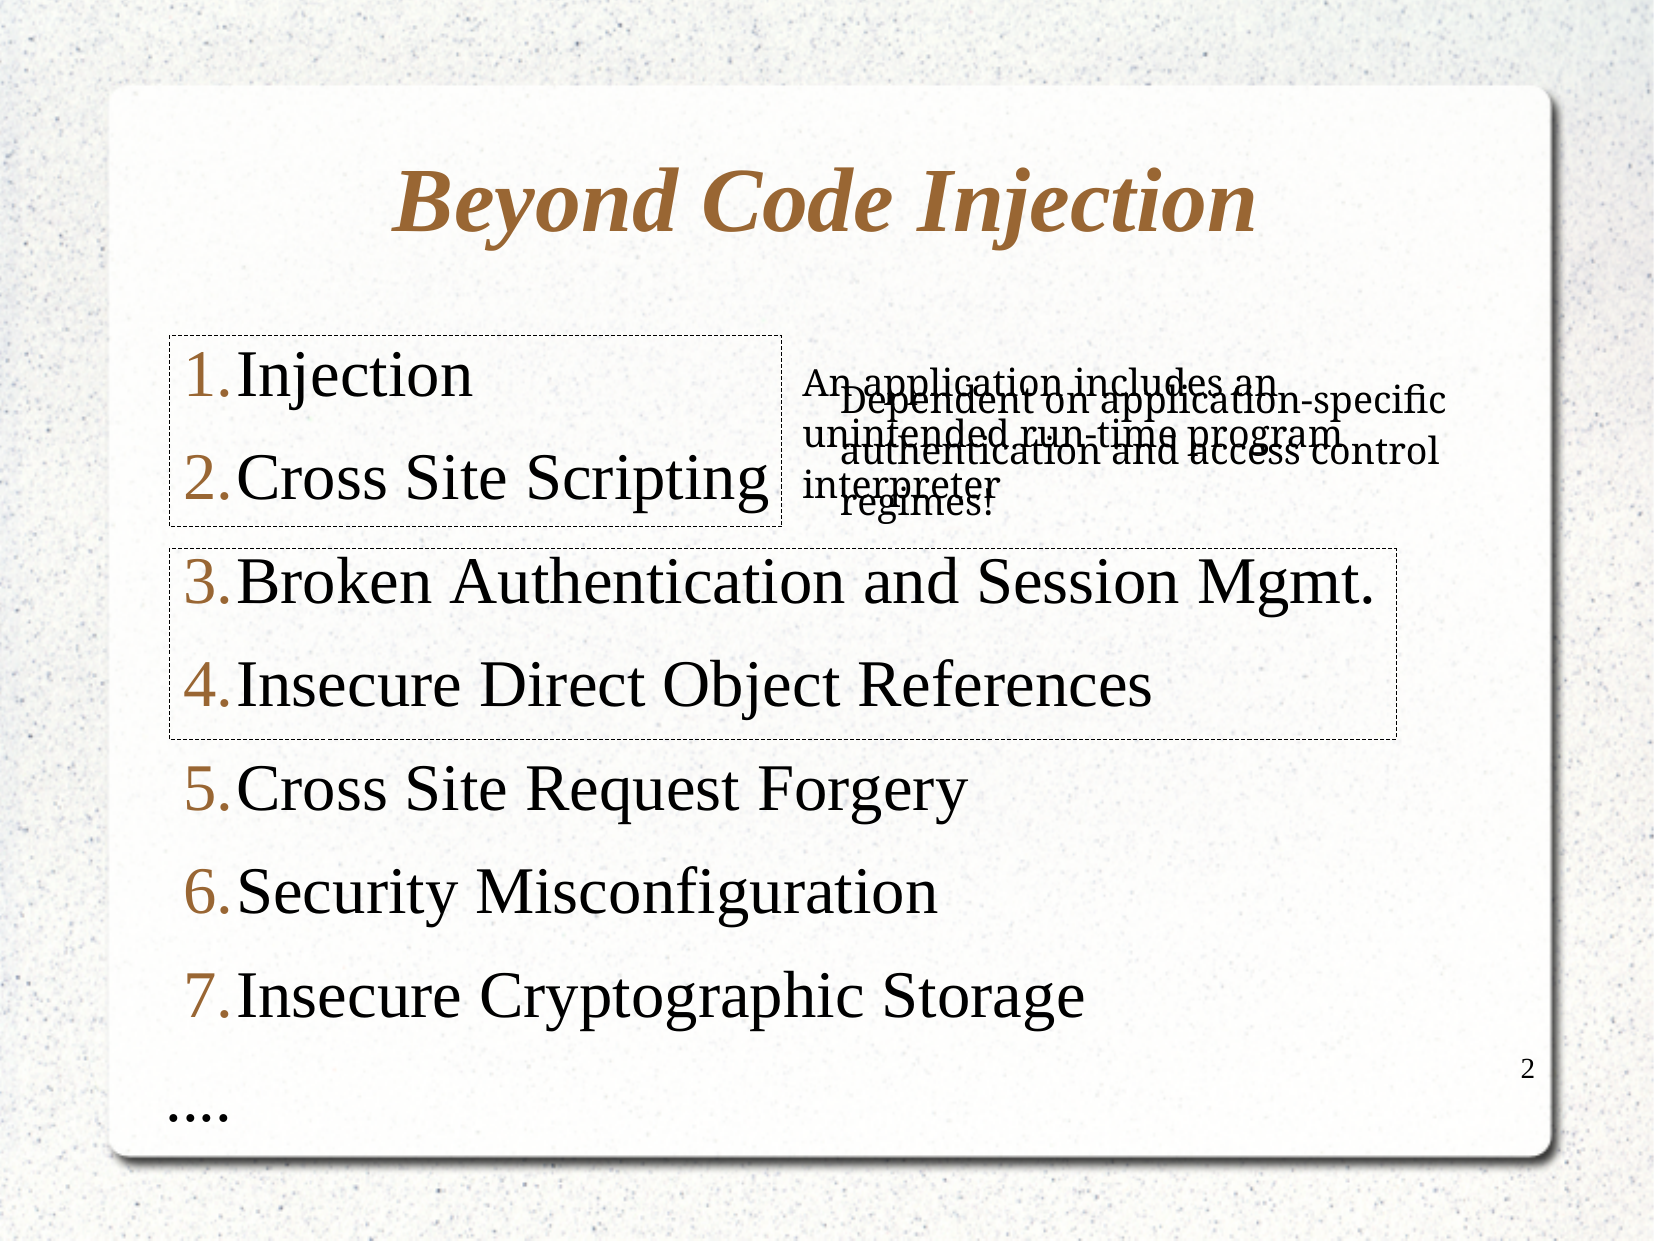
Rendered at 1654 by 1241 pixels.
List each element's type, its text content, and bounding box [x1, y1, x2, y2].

title Beyond Code Injection [118, 96, 1536, 304]
picture [0, 0, 1654, 1241]
list Injection Cross Site Scripting Broken Authentication and Session Mgmt. Insecure Direct Object References Cross Site Request Forgery Security Misconfiguration Insecure Cryptographic Storage .... [147, 336, 1506, 1141]
